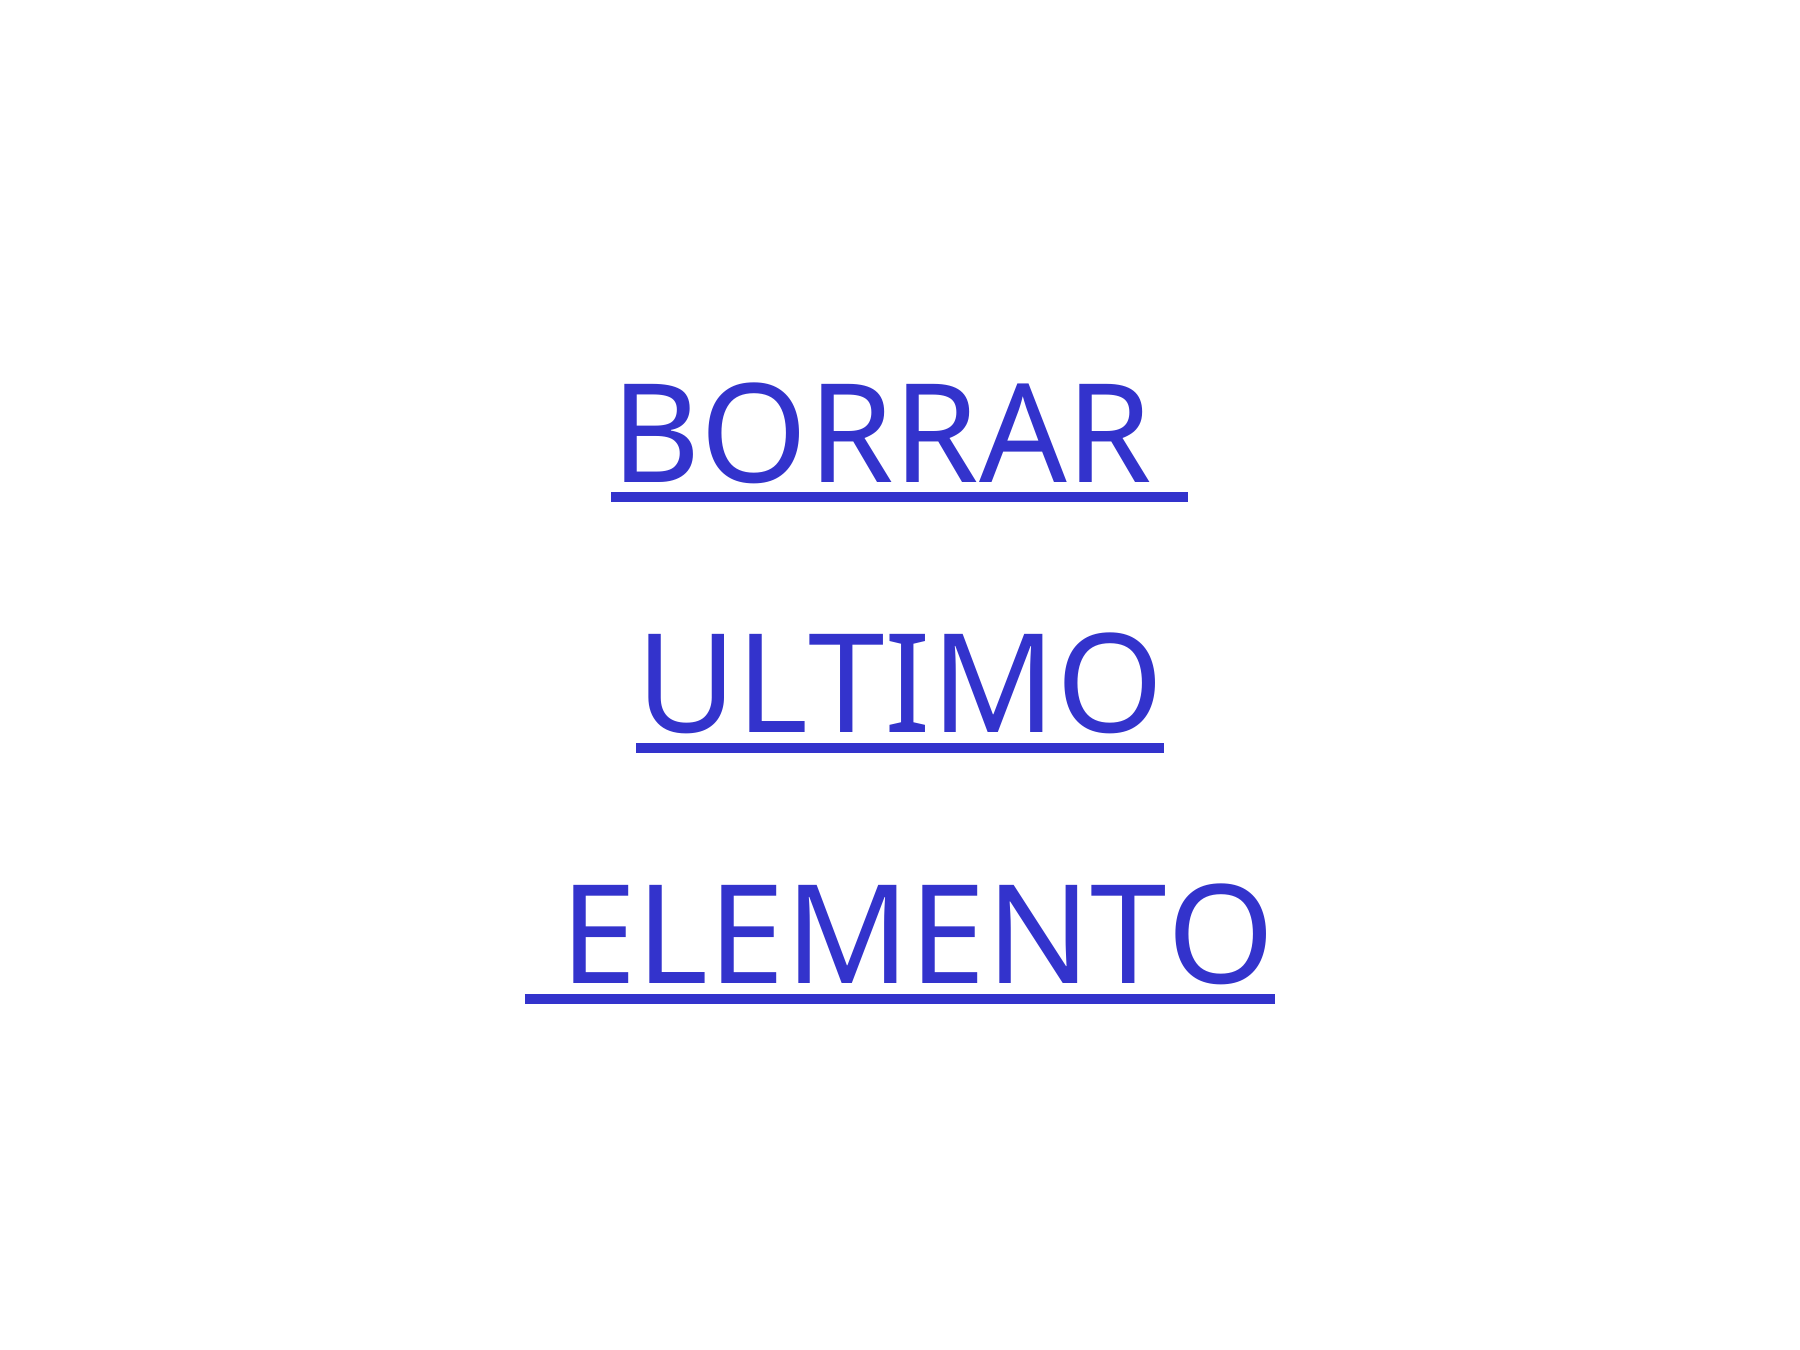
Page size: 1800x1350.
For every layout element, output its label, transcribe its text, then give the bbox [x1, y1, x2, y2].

text_box BORRAR ULTIMO ELEMENTO [0, 335, 1800, 1021]
